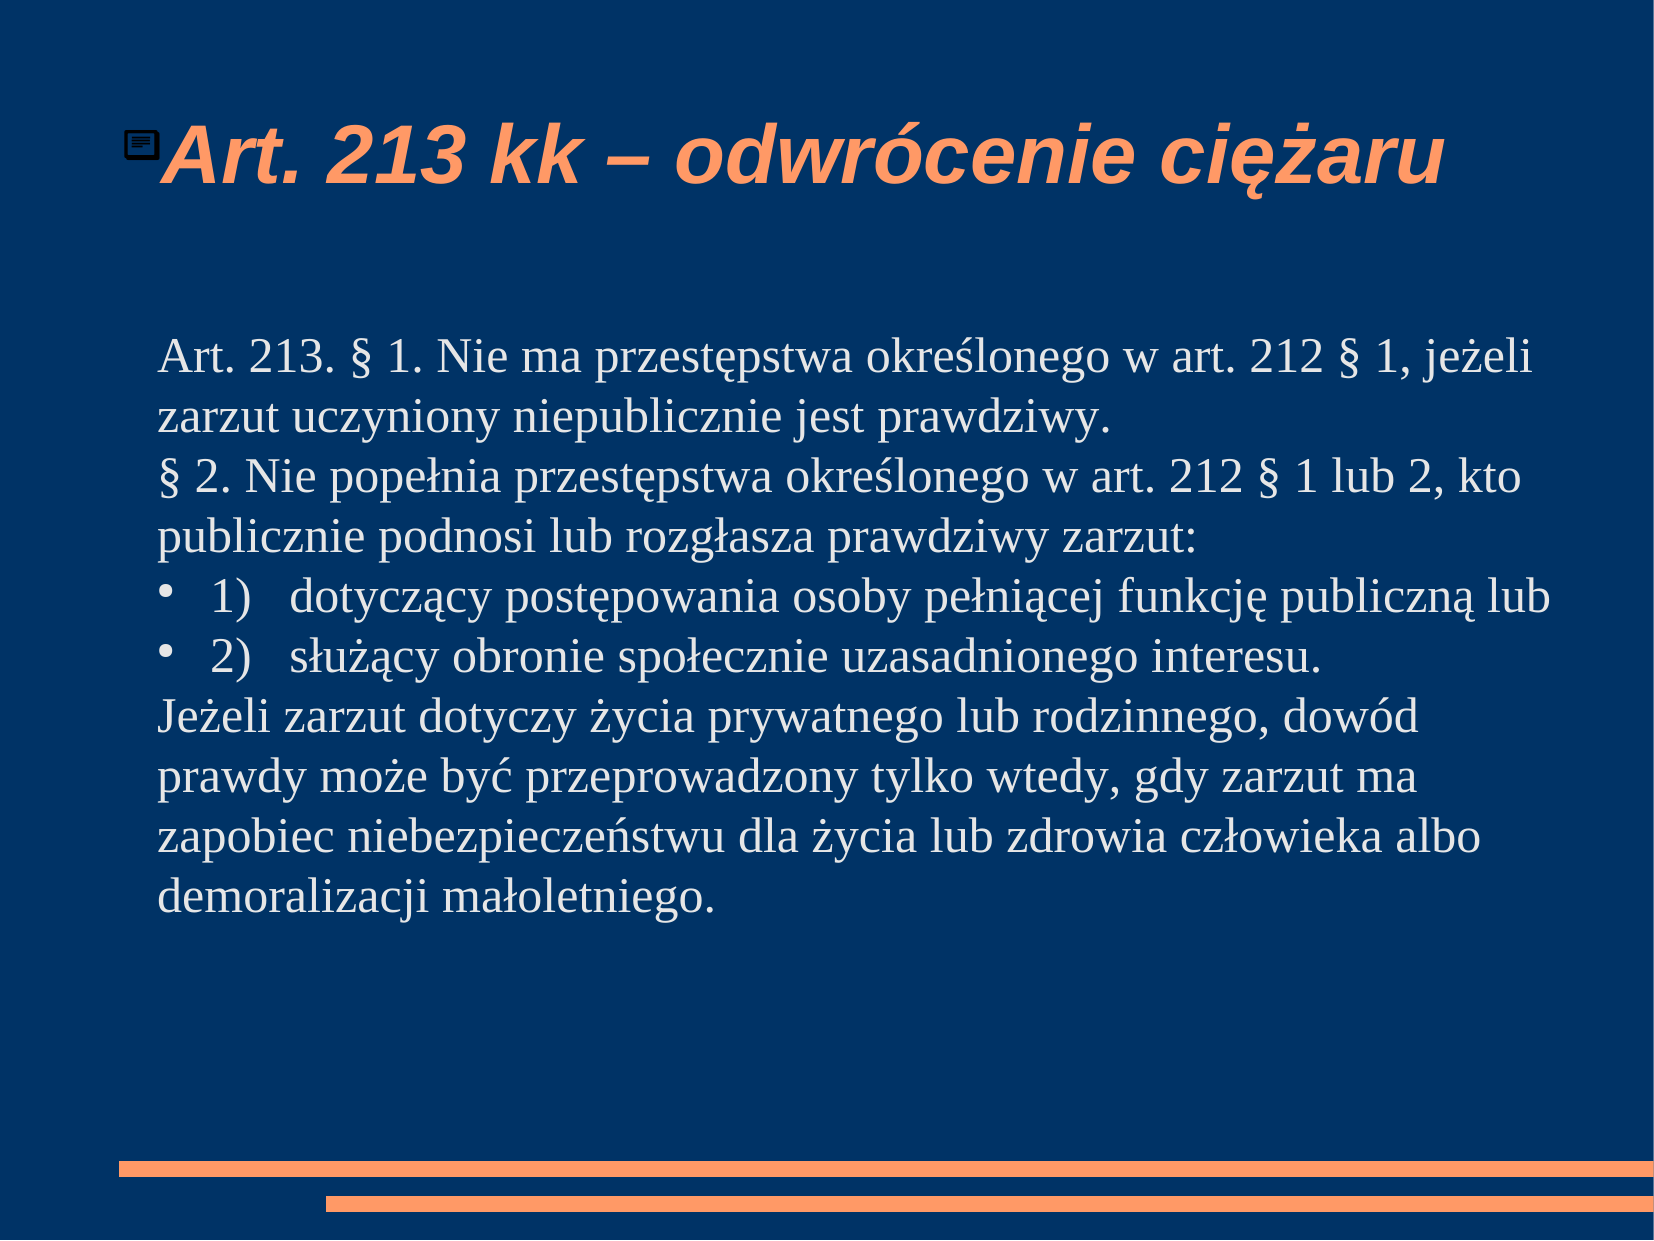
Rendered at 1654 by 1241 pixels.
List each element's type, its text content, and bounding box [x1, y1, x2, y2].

list Art. 213. § 1. Nie ma przestępstwa określonego w art. 212 § 1, jeżeli zarzut uczyniony niepublicznie jest prawdziwy. § 2. Nie popełnia przestępstwa określonego w art. 212 § 1 lub 2, kto publicznie podnosi lub rozgłasza prawdziwy zarzut: 1) dotyczący postępowania osoby pełniącej funkcję publiczną lub 2) służący obronie społecznie uzasadnionego interesu. Jeżeli zarzut dotyczy życia prywatnego lub rodzinnego, dowód prawdy może być przeprowadzony tylko wtedy, gdy zarzut ma zapobiec niebezpieczeństwu dla życia lub zdrowia człowieka albo demoralizacji małoletniego. [121, 322, 1561, 1133]
title Art. 213 kk – odwrócenie ciężaru [121, 46, 1534, 254]
